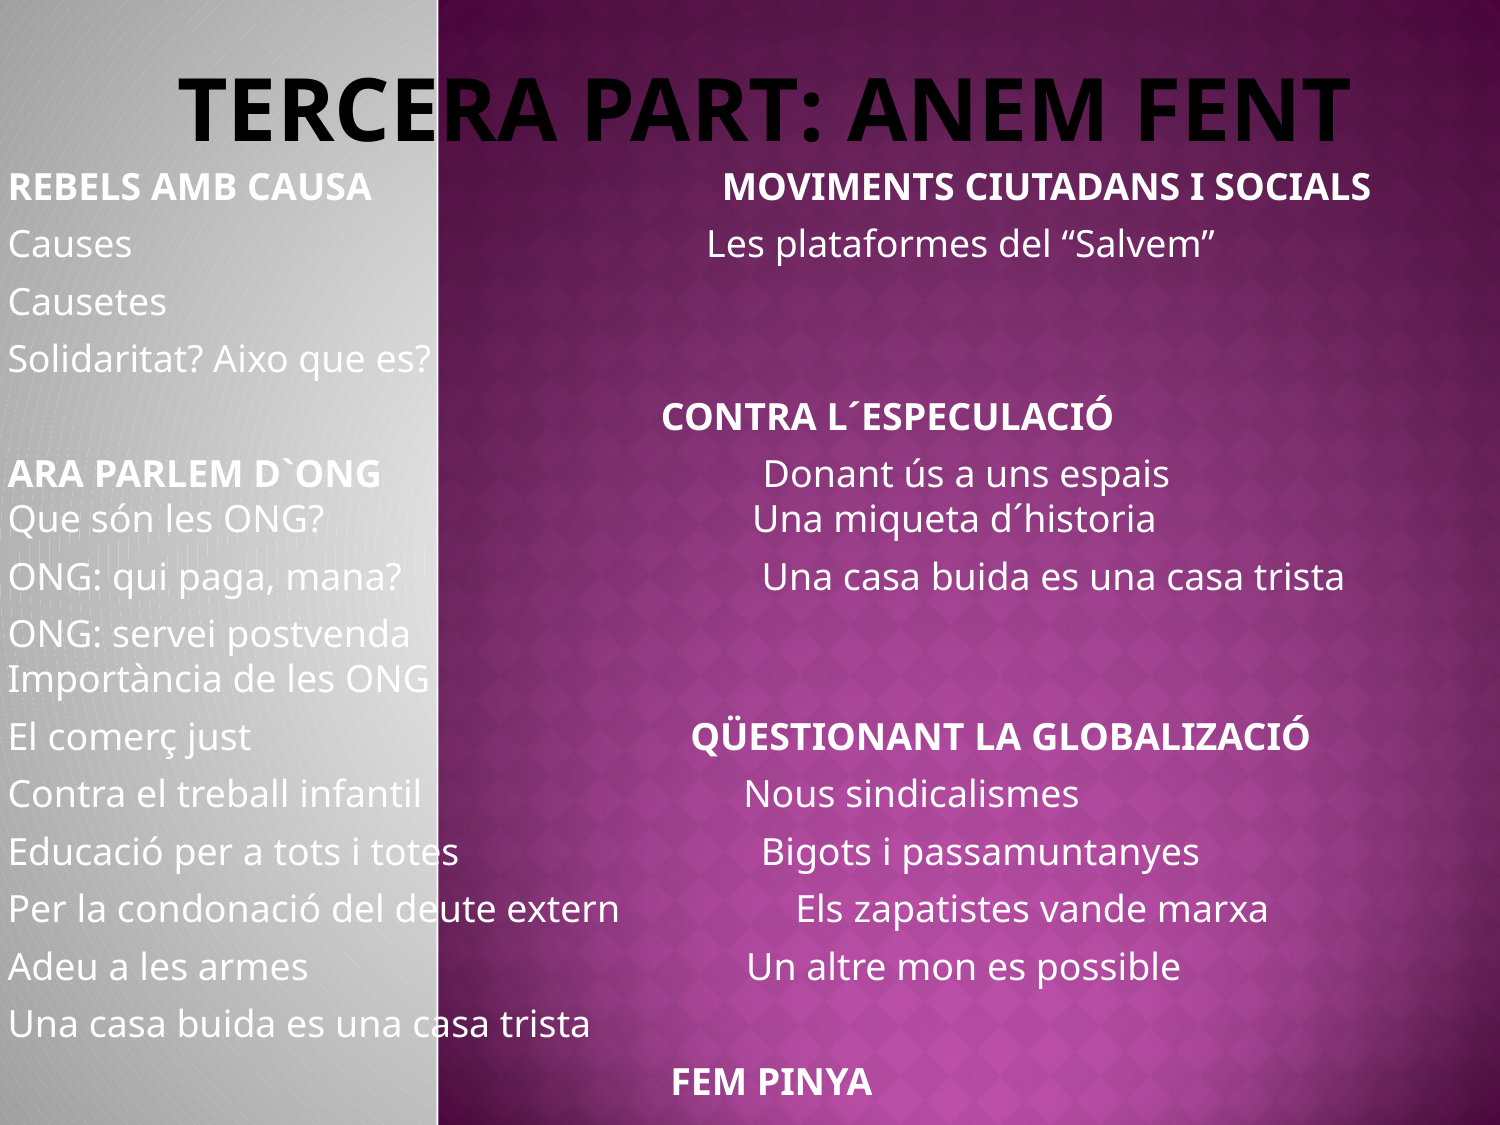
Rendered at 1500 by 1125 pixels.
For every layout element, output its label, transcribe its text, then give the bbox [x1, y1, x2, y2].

subtitle REBELS AMB CAUSA MOVIMENTS CIUTADANS I SOCIALS Causes Les plataformes del “Salvem” Causetes Solidaritat? Aixo que es? CONTRA L´ESPECULACIÓ ARA PARLEM D`ONG Donant ús a uns espais Que són les ONG? Una miqueta d´historia ONG: qui paga, mana? Una casa buida es una casa trista ONG: servei postvenda Importància de les ONG El comerç just QÜESTIONANT LA GLOBALIZACIÓ Contra el treball infantil Nous sindicalismes Educació per a tots i totes Bigots i passamuntanyes Per la condonació del deute extern Els zapatistes vande marxa Adeu a les armes Un altre mon es possible Una casa buida es una casa trista FEM PINYA [0, 162, 1500, 1120]
title TERCERA PART: ANEM FENT [88, 7, 1412, 159]
